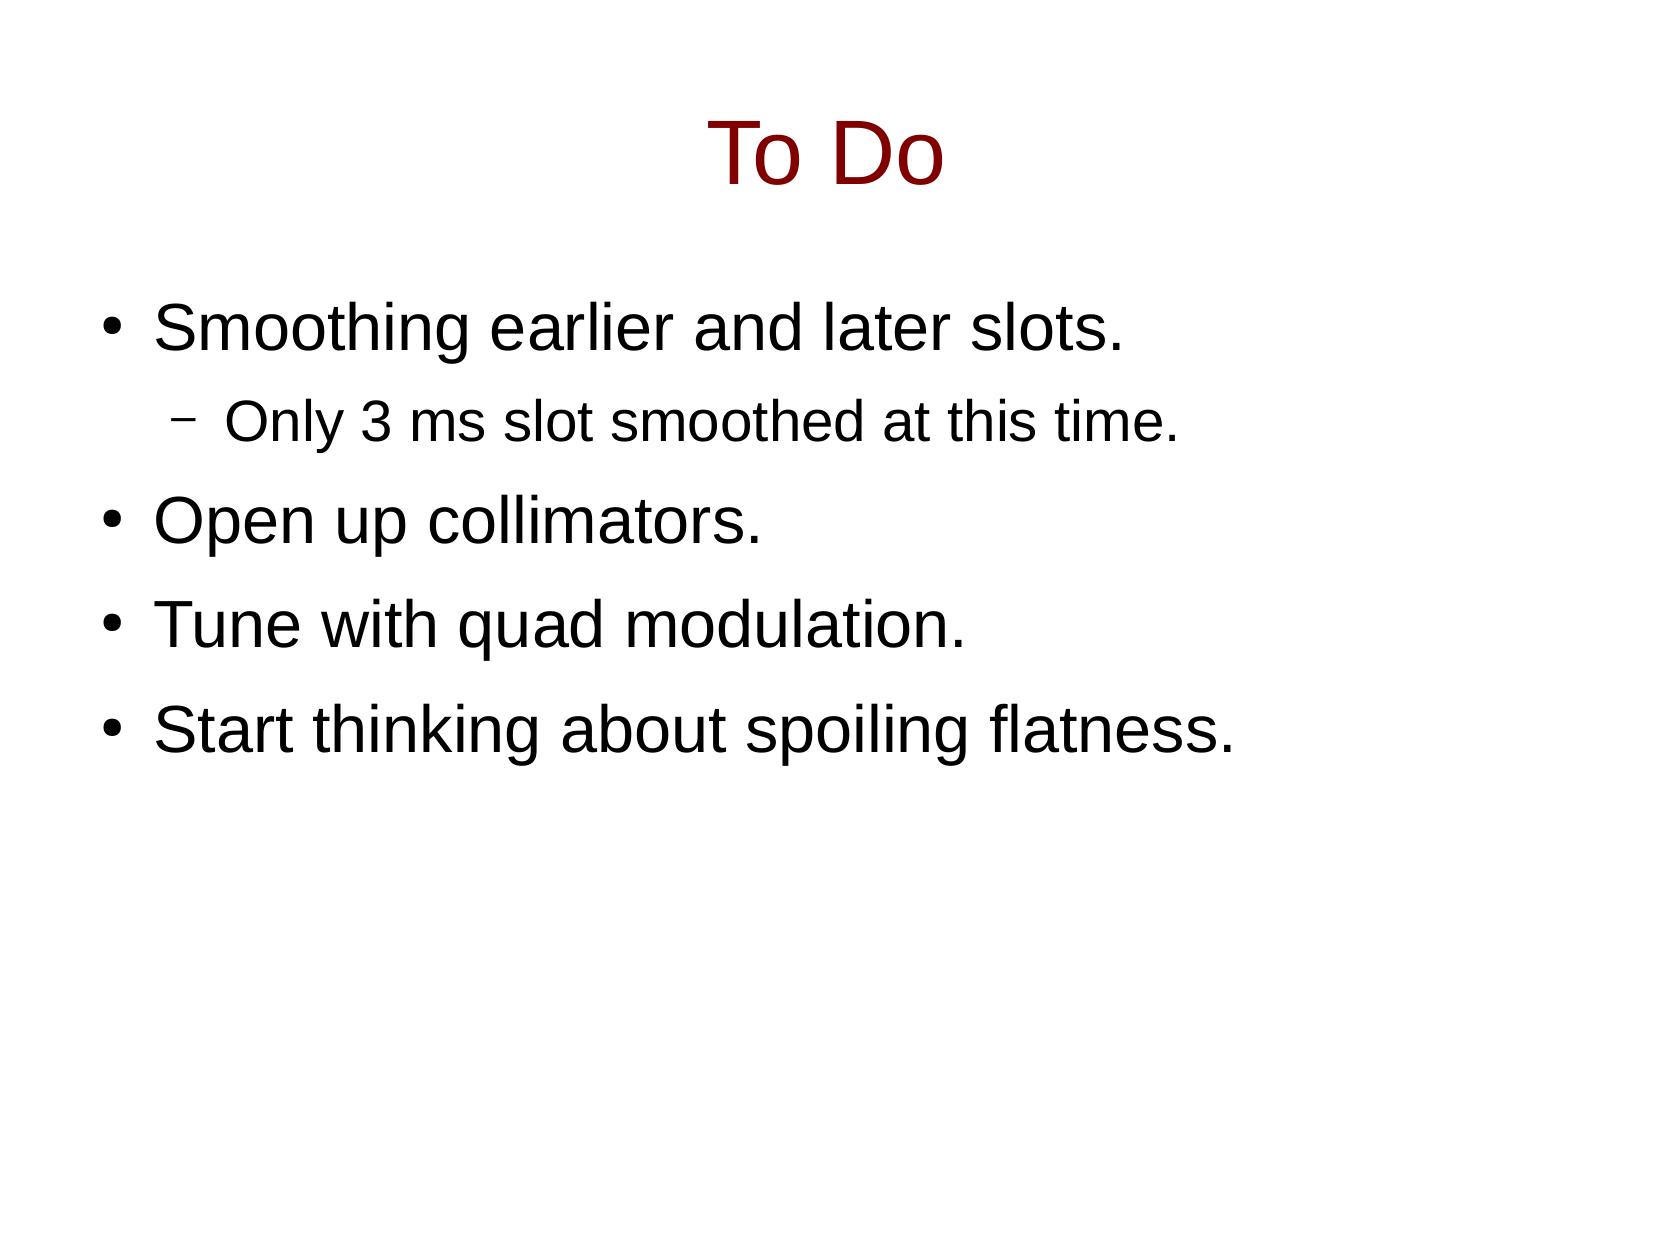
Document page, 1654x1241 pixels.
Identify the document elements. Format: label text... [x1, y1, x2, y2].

title To Do [82, 49, 1571, 257]
list Smoothing earlier and later slots. Only 3 ms slot smoothed at this time. Open up collimators. Tune with quad modulation. Start thinking about spoiling flatness. [82, 290, 1571, 1010]
